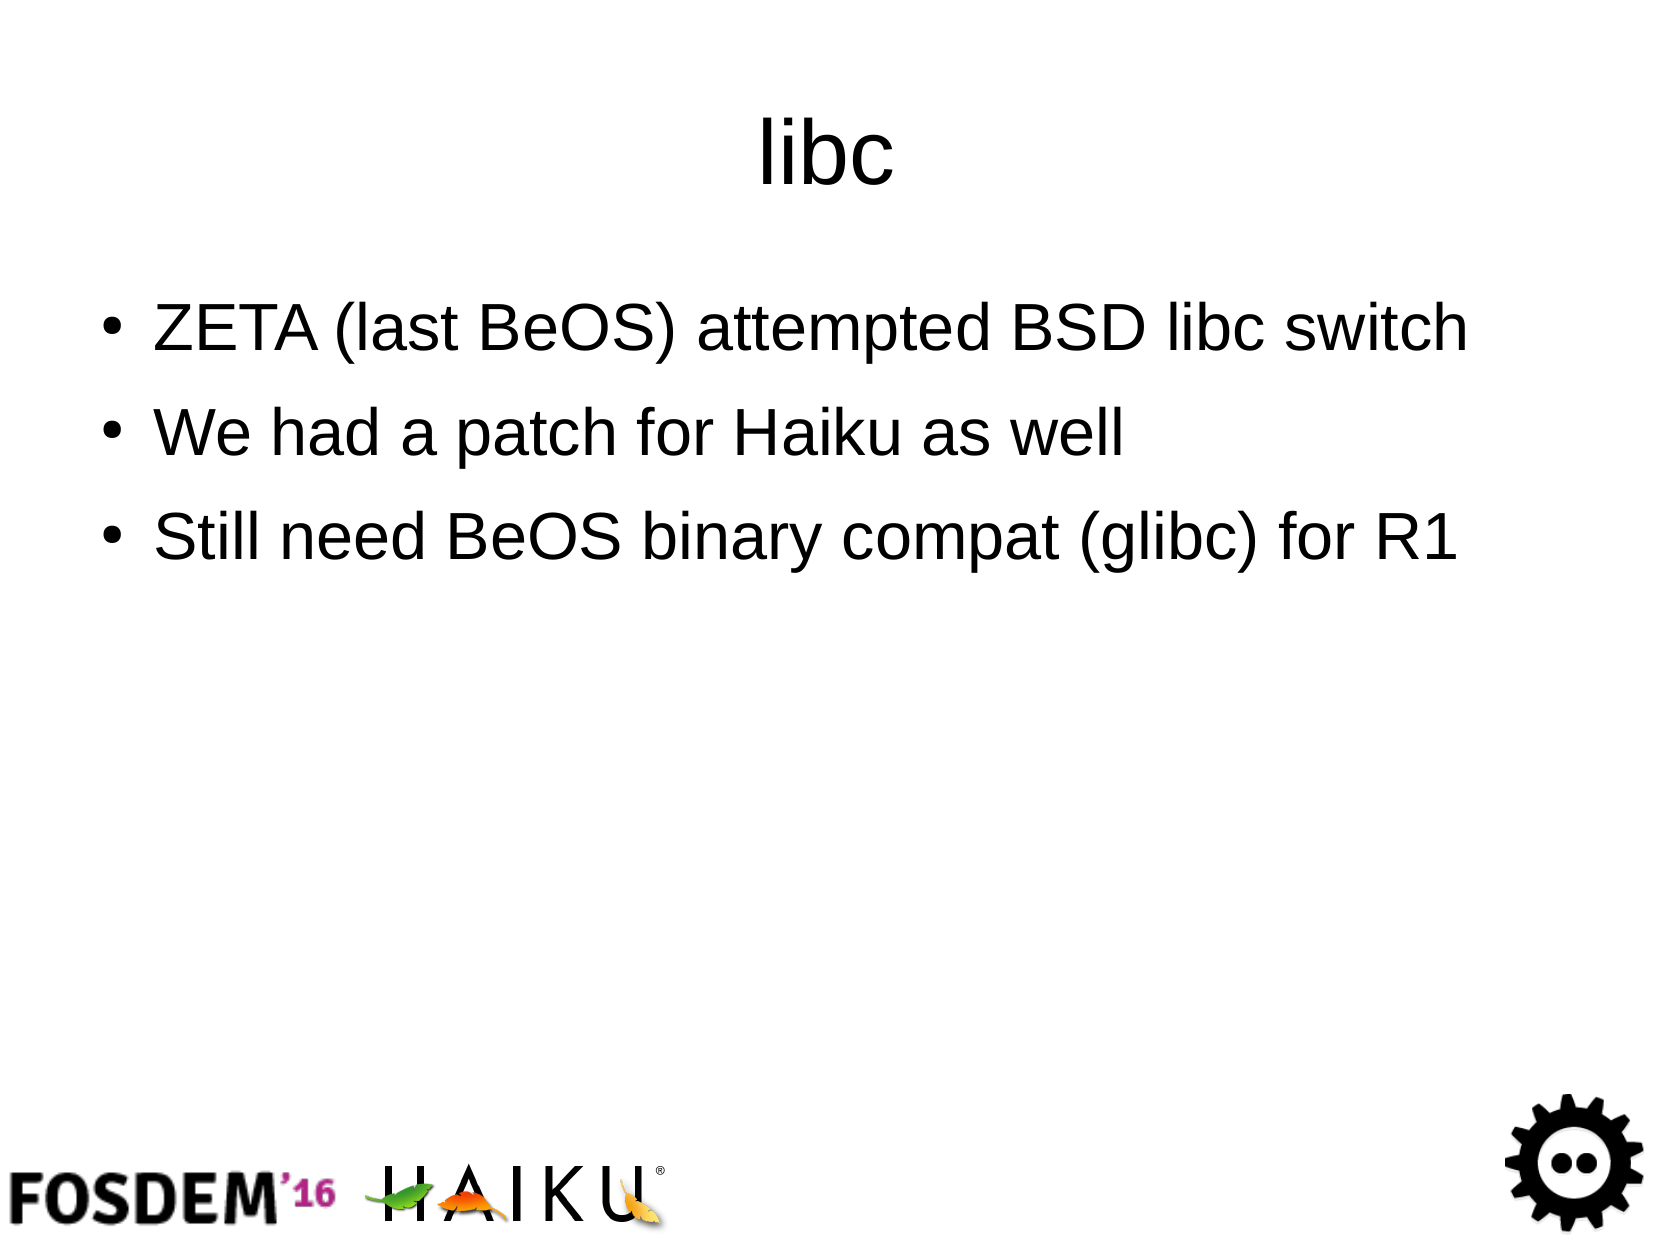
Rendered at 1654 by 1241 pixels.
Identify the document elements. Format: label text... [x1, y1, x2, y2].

list ZETA (last BeOS) attempted BSD libc switch We had a patch for Haiku as well Still need BeOS binary compat (glibc) for R1 [82, 290, 1571, 1010]
picture [1505, 1094, 1648, 1235]
picture [0, 1152, 350, 1241]
picture [363, 1163, 670, 1235]
title libc [82, 49, 1571, 257]
